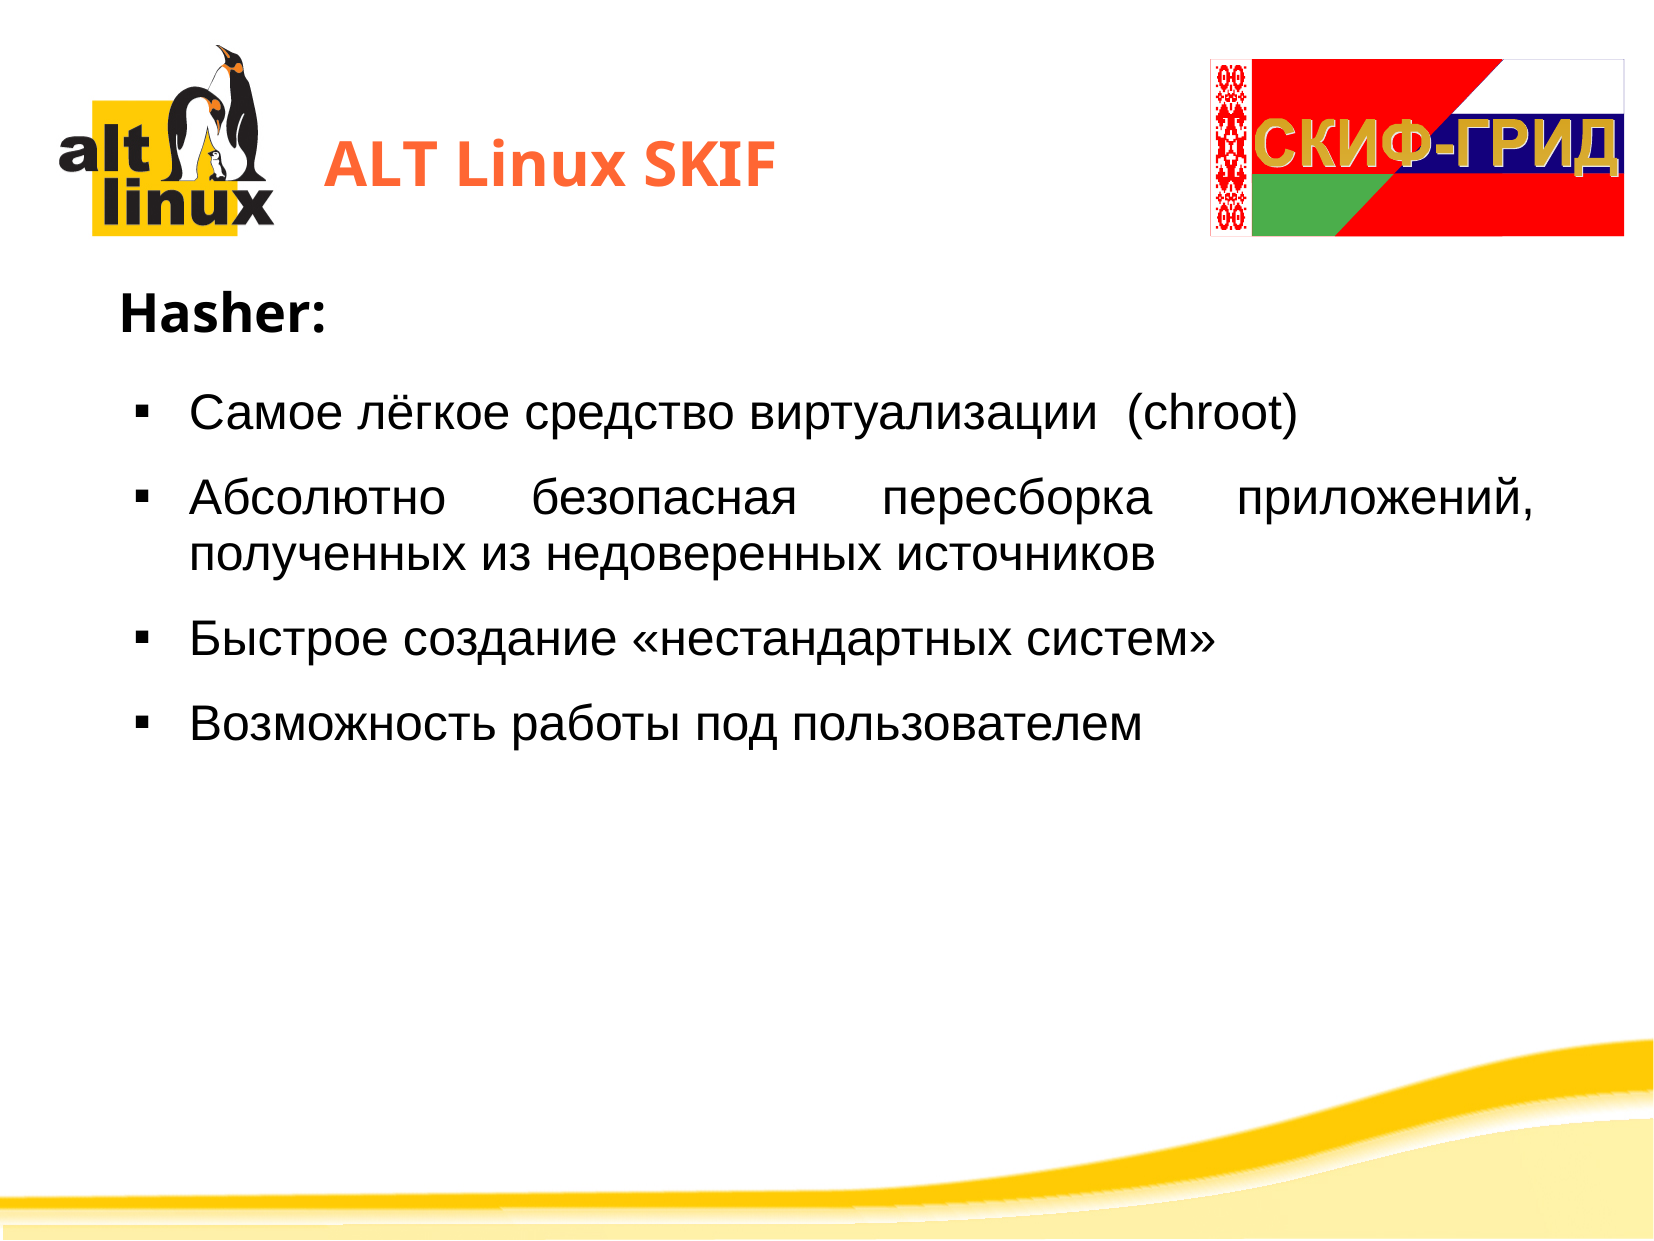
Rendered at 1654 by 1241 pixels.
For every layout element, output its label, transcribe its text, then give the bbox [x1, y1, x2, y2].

title ALT Linux SKIF [324, 88, 1210, 237]
title Hasher: [118, 237, 1536, 386]
picture [0, 0, 1654, 1240]
list Самое лёгкое средство виртуализации (chroot) Абсолютно безопасная пересборка приложений, полученных из недоверенных источников Быстрое создание «нестандартных систем» Возможность работы под пользователем [118, 386, 1536, 1063]
